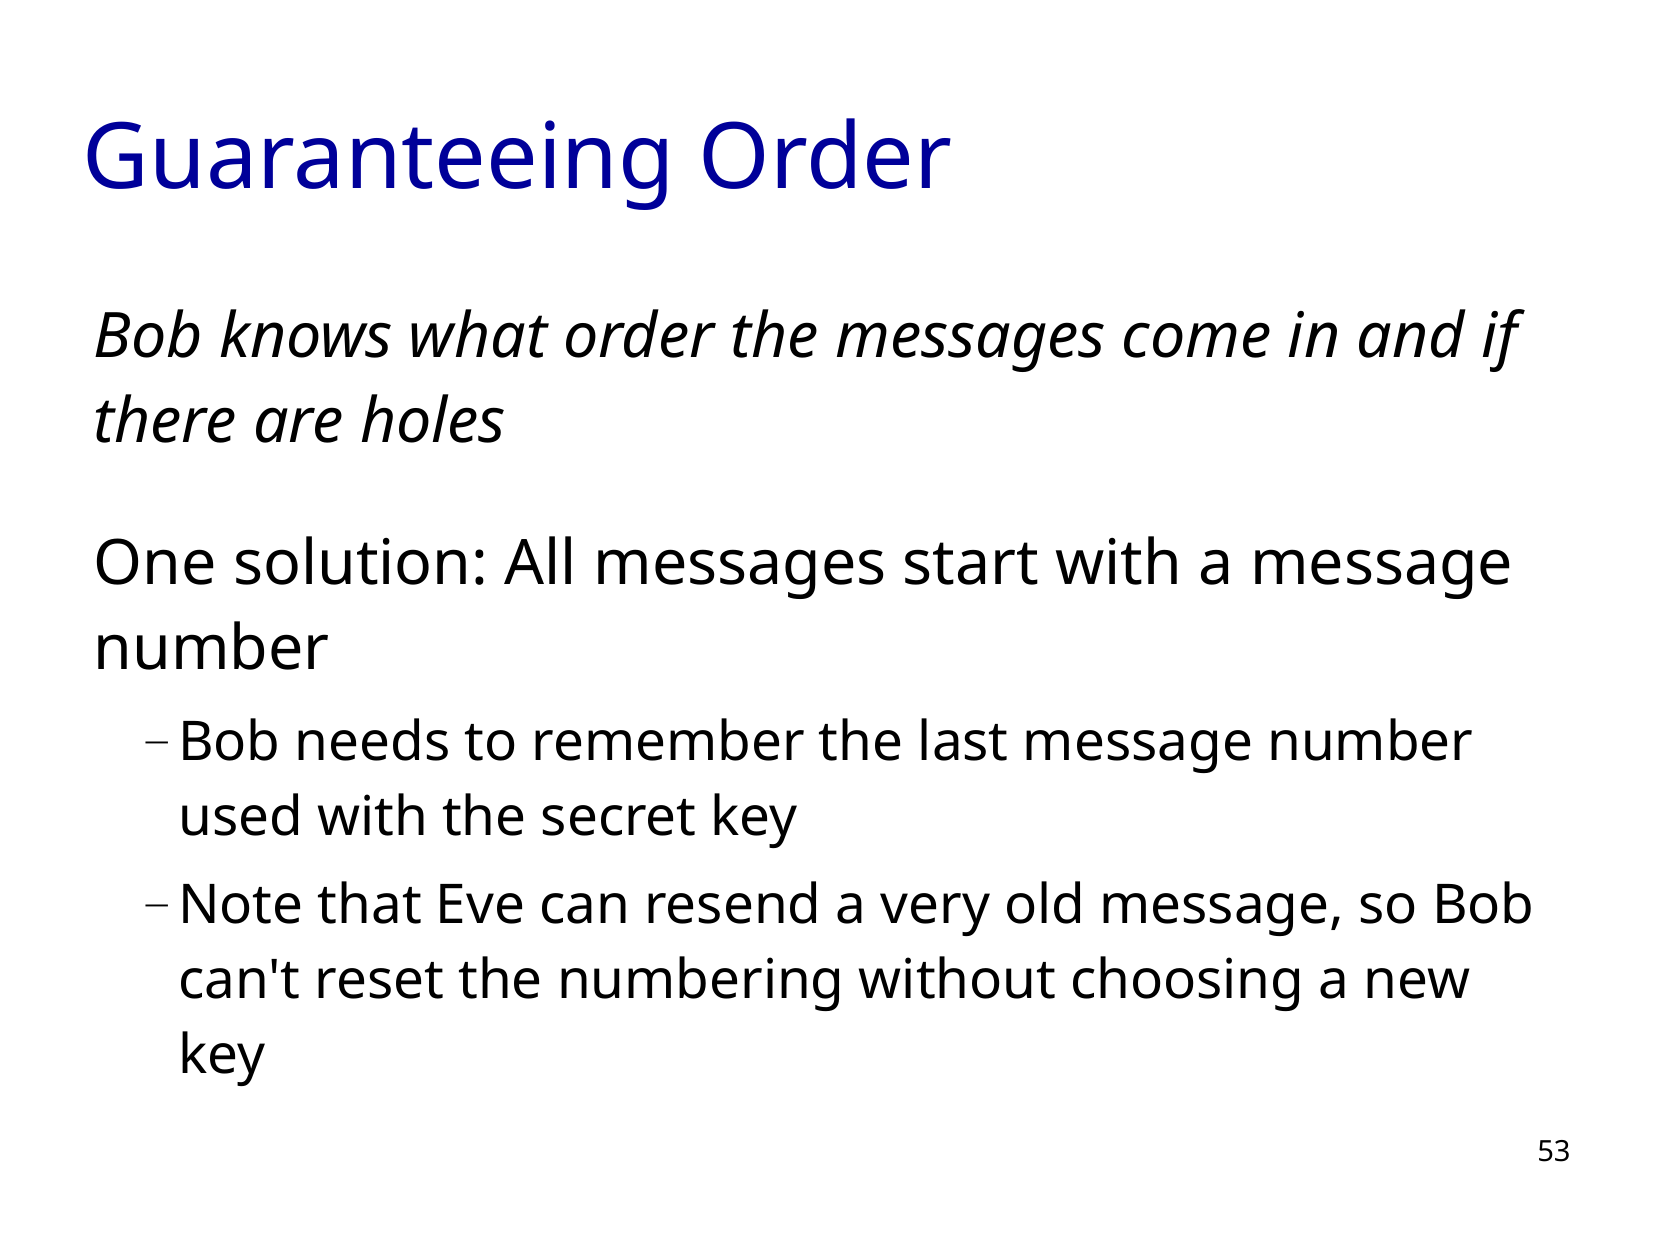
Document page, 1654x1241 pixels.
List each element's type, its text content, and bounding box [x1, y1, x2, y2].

list Bob knows what order the messages come in and if there are holes One solution: All messages start with a message number Bob needs to remember the last message number used with the secret key Note that Eve can resend a very old message, so Bob can't reset the numbering without choosing a new key [60, 290, 1571, 1096]
title Guaranteeing Order [82, 49, 1571, 257]
